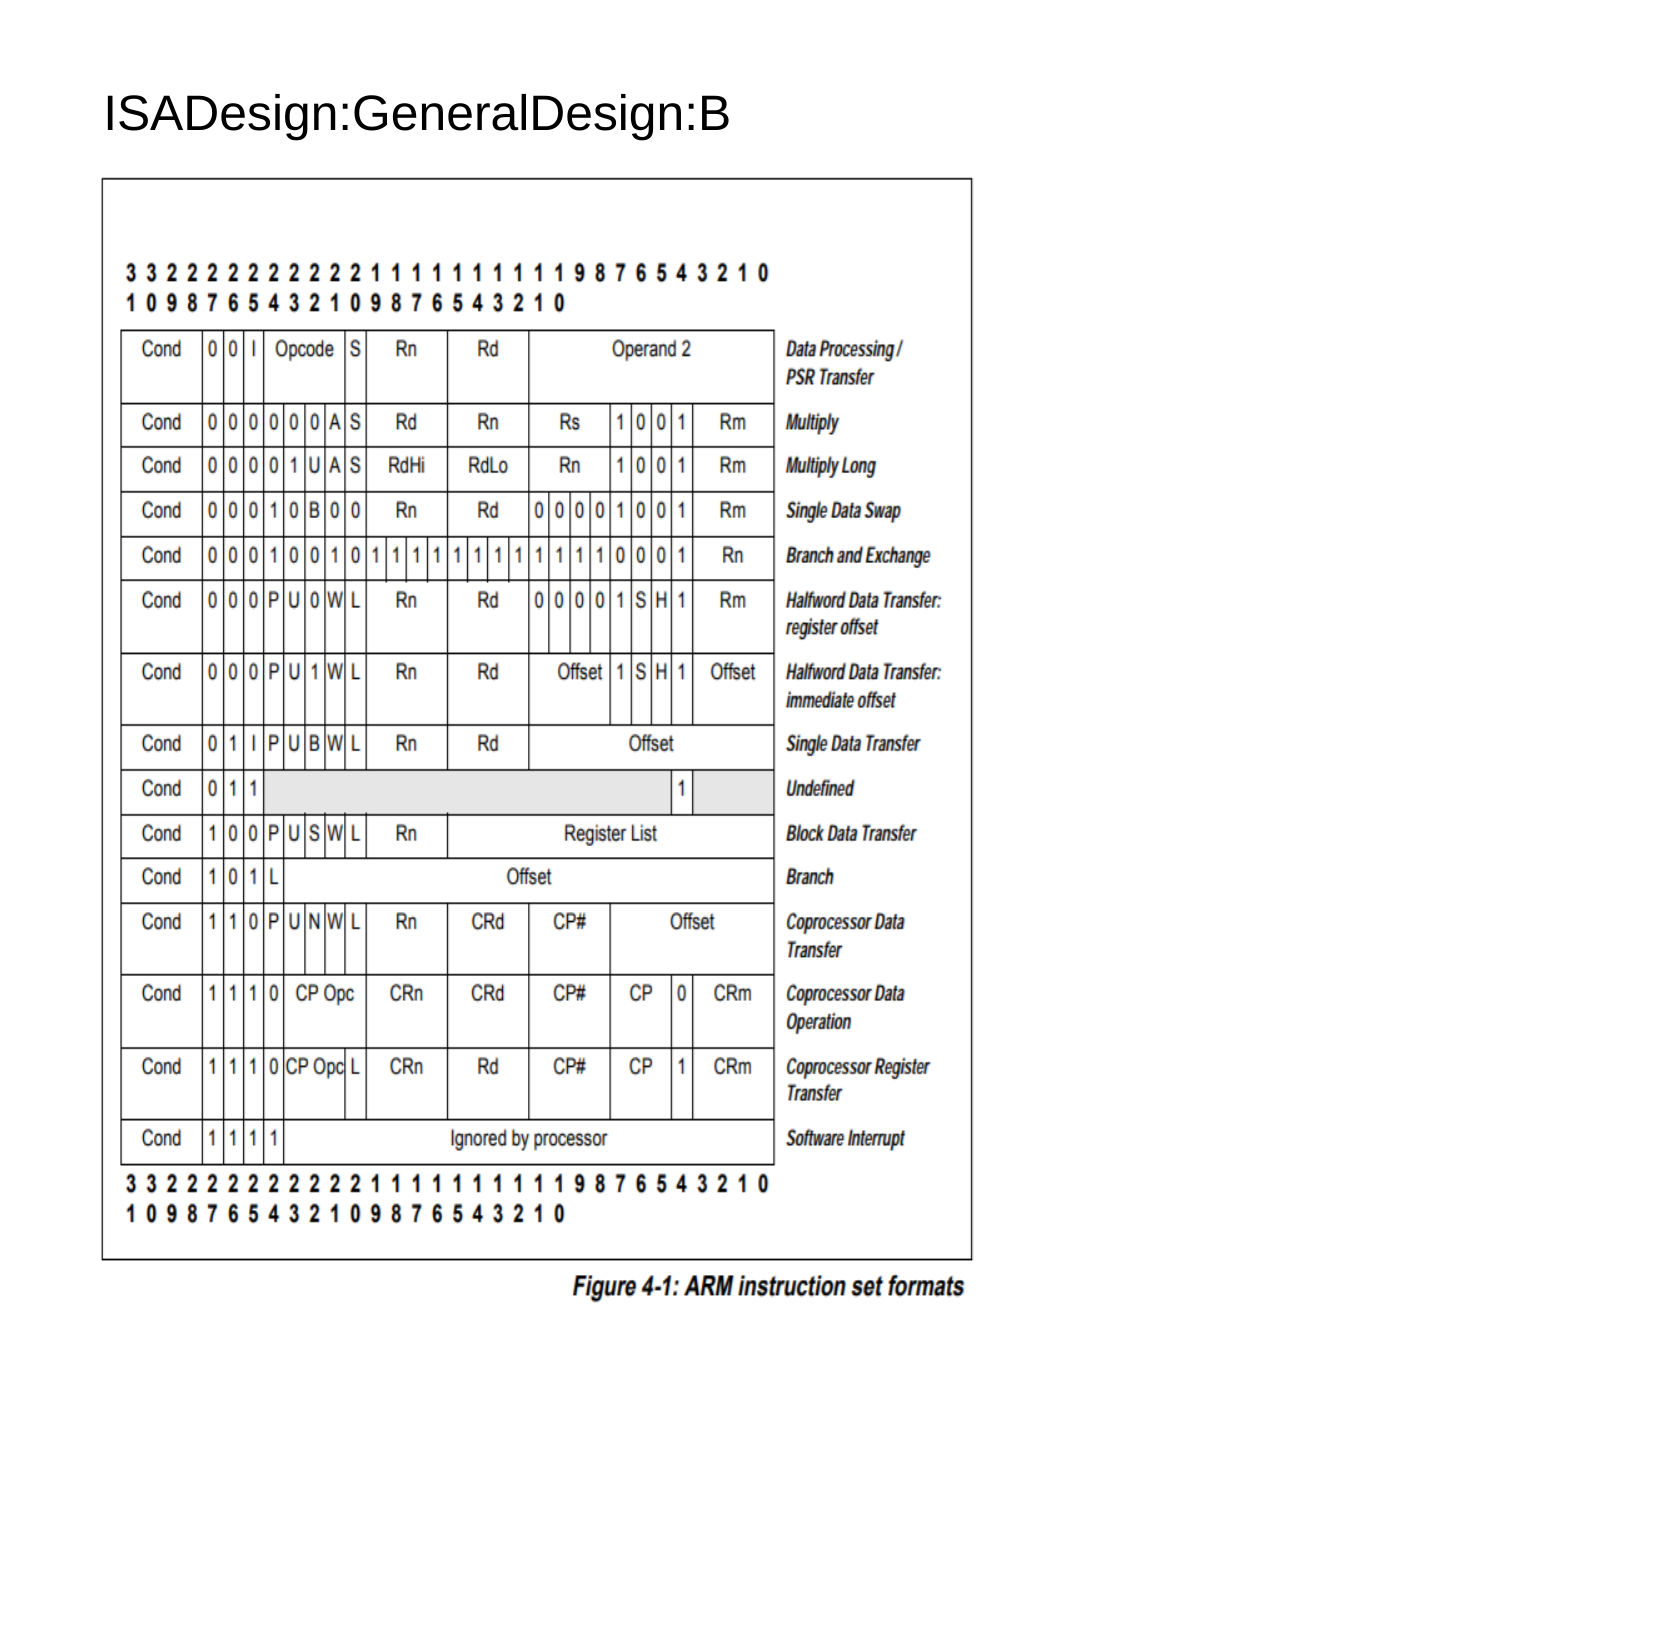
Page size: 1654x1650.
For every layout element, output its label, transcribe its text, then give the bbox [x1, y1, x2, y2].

picture [88, 165, 1006, 1309]
text_box ISADesign:GeneralDesign:B [88, 78, 1076, 166]
